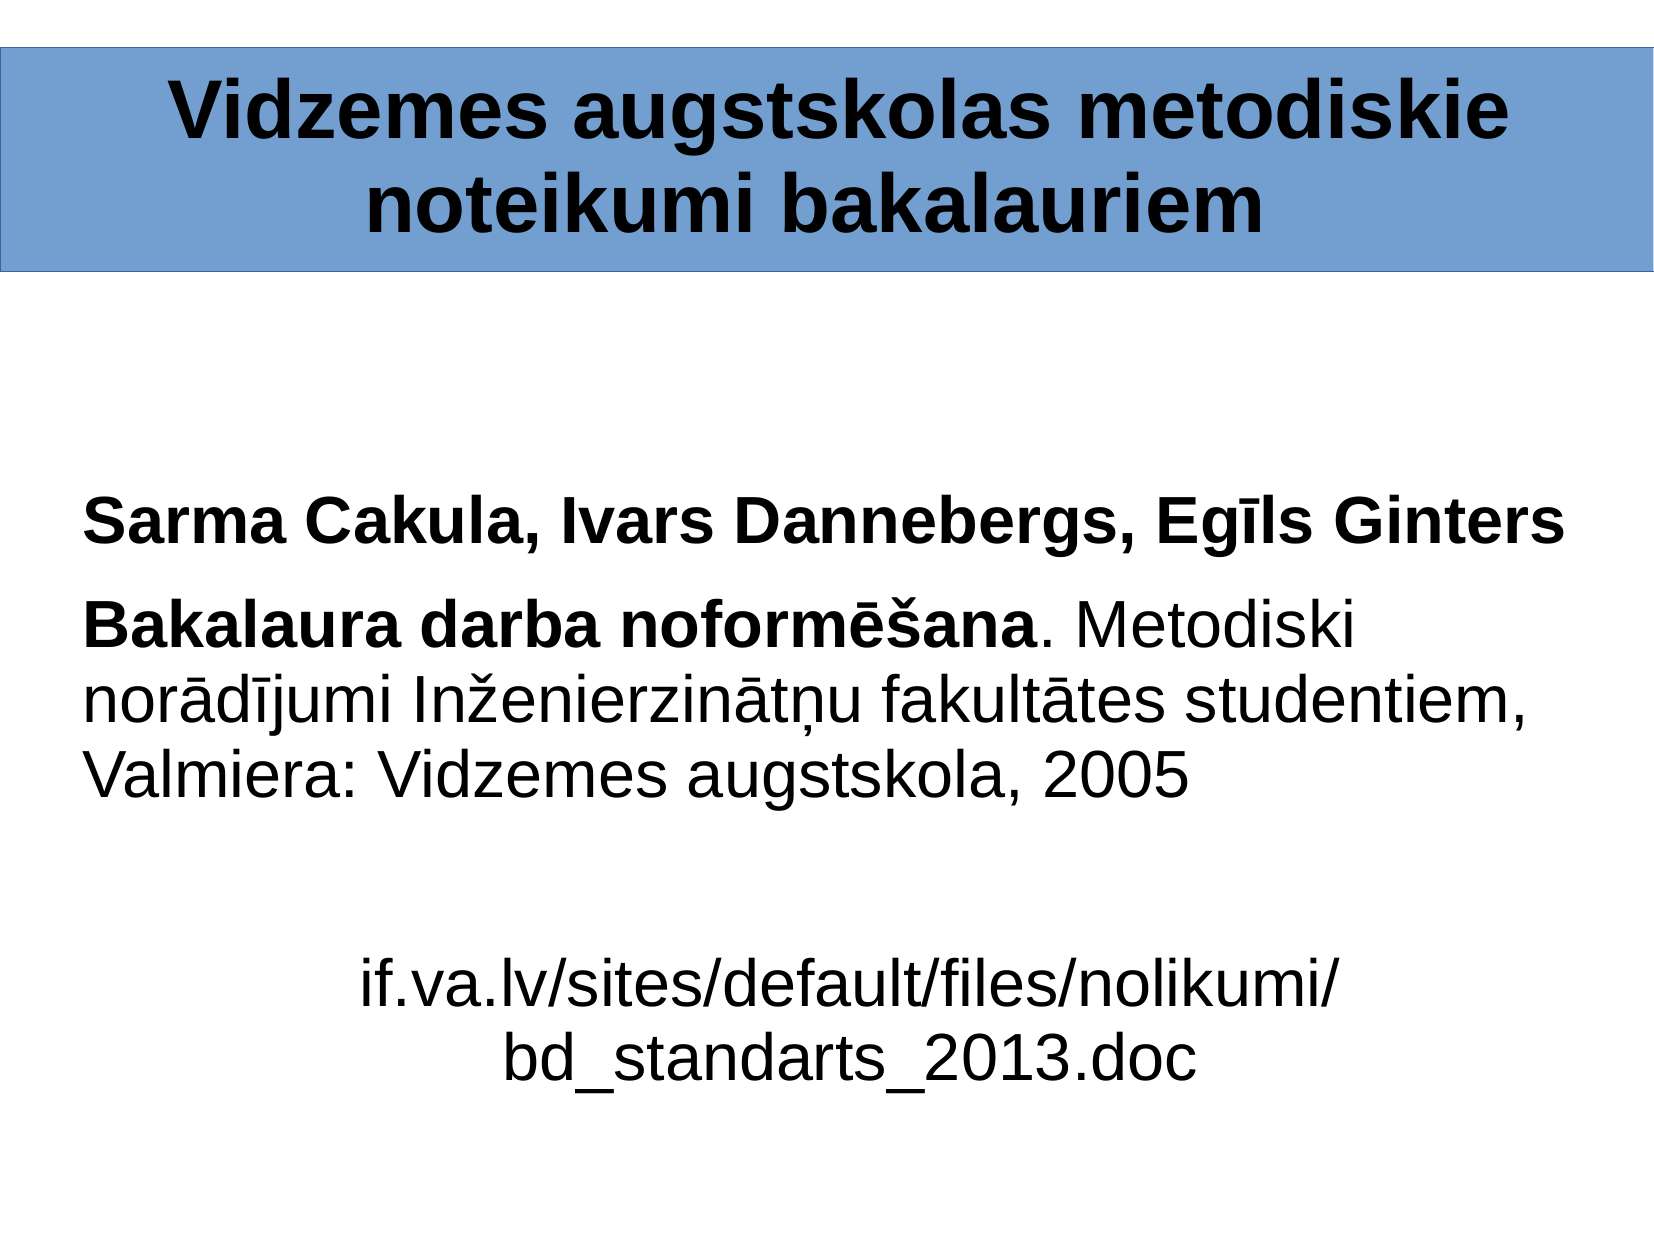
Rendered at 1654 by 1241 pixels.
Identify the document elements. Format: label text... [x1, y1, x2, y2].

list Sarma Cakula, Ivars Dannebergs, Egīls Ginters Bakalaura darba noformēšana. Metodiski norādījumi Inženierzinātņu fakultātes studentiem, Valmiera: Vidzemes augstskola, 2005 if.va.lv/sites/default/files/nolikumi/bd_standarts_2013.doc [82, 378, 1619, 1099]
title Vidzemes augstskolas metodiskie noteikumi bakalauriem [82, 49, 1571, 257]
text_box [0, 47, 1654, 272]
